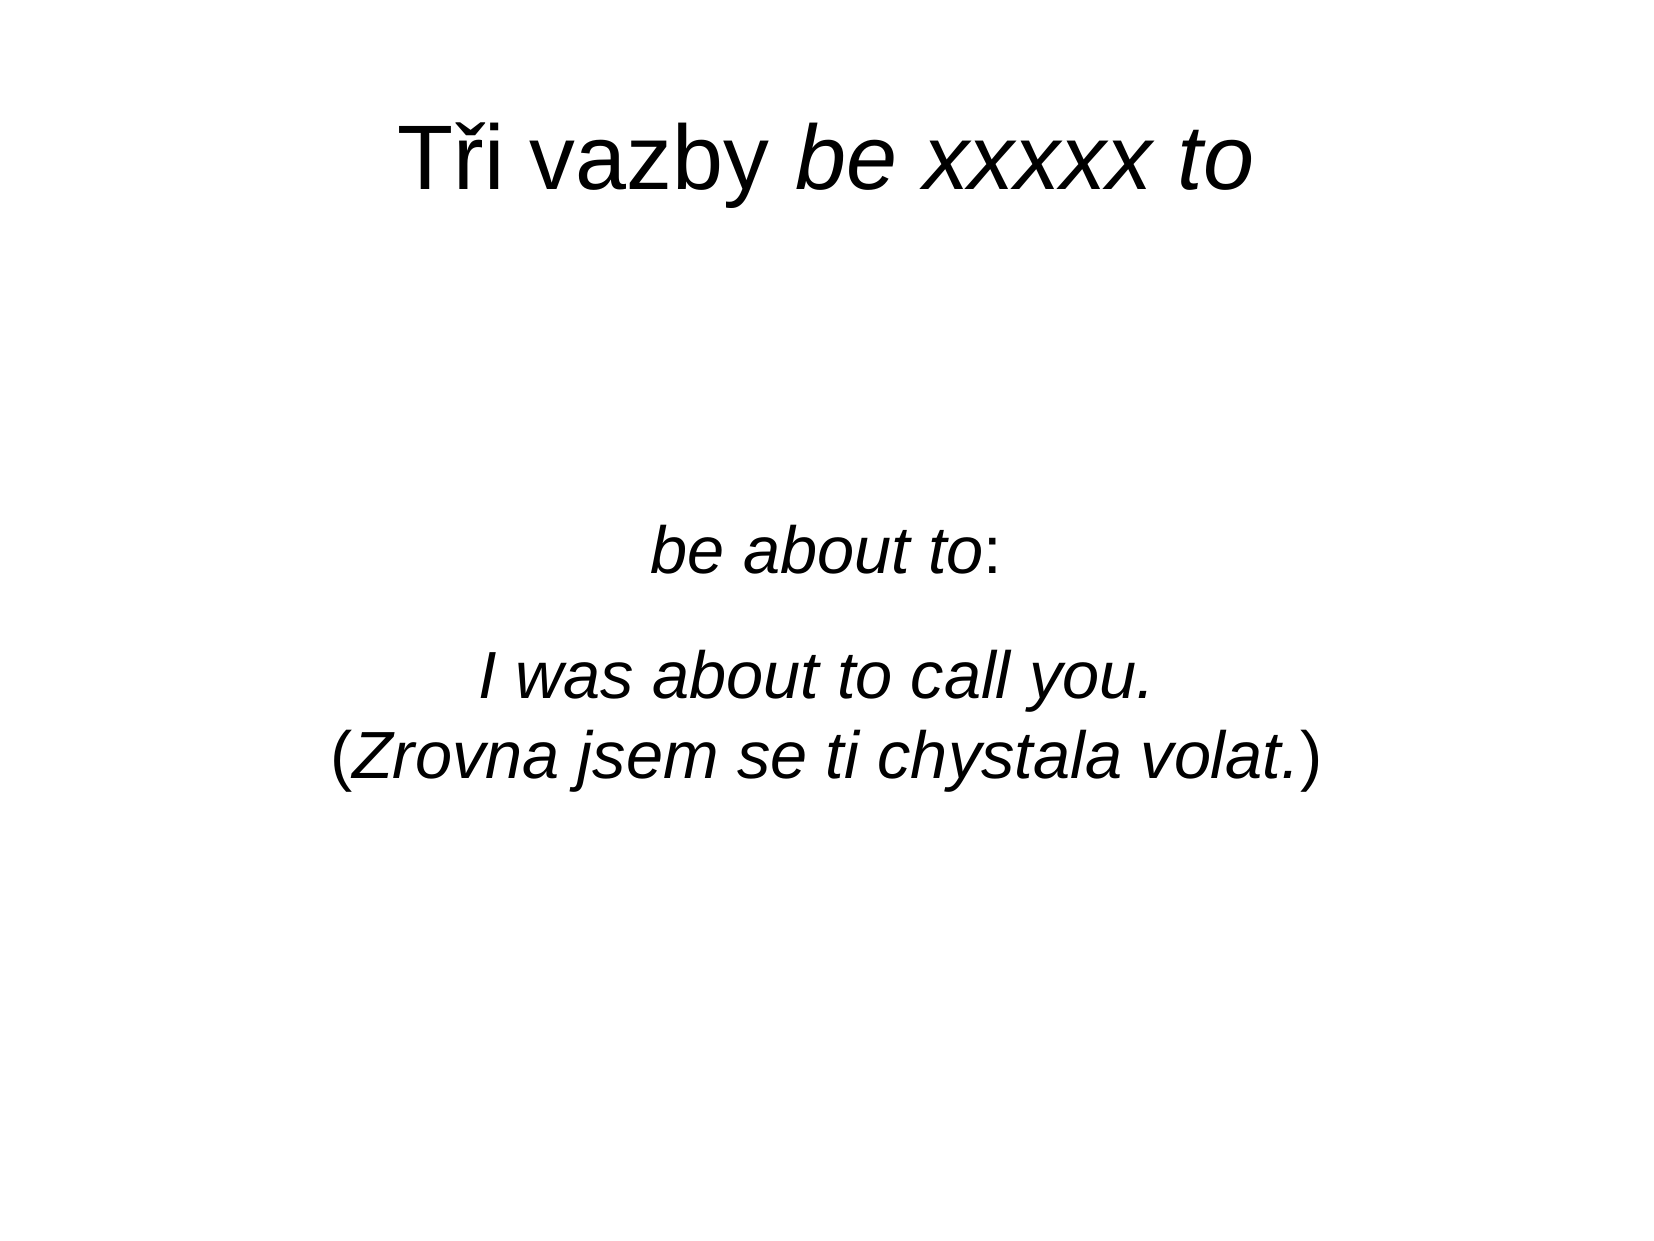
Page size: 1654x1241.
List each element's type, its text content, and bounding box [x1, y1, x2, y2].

text_box be about to: I was about to call you. (Zrovna jsem se ti chystala volat.) [83, 290, 1570, 1009]
text_box Tři vazby be xxxxx to [83, 49, 1570, 256]
